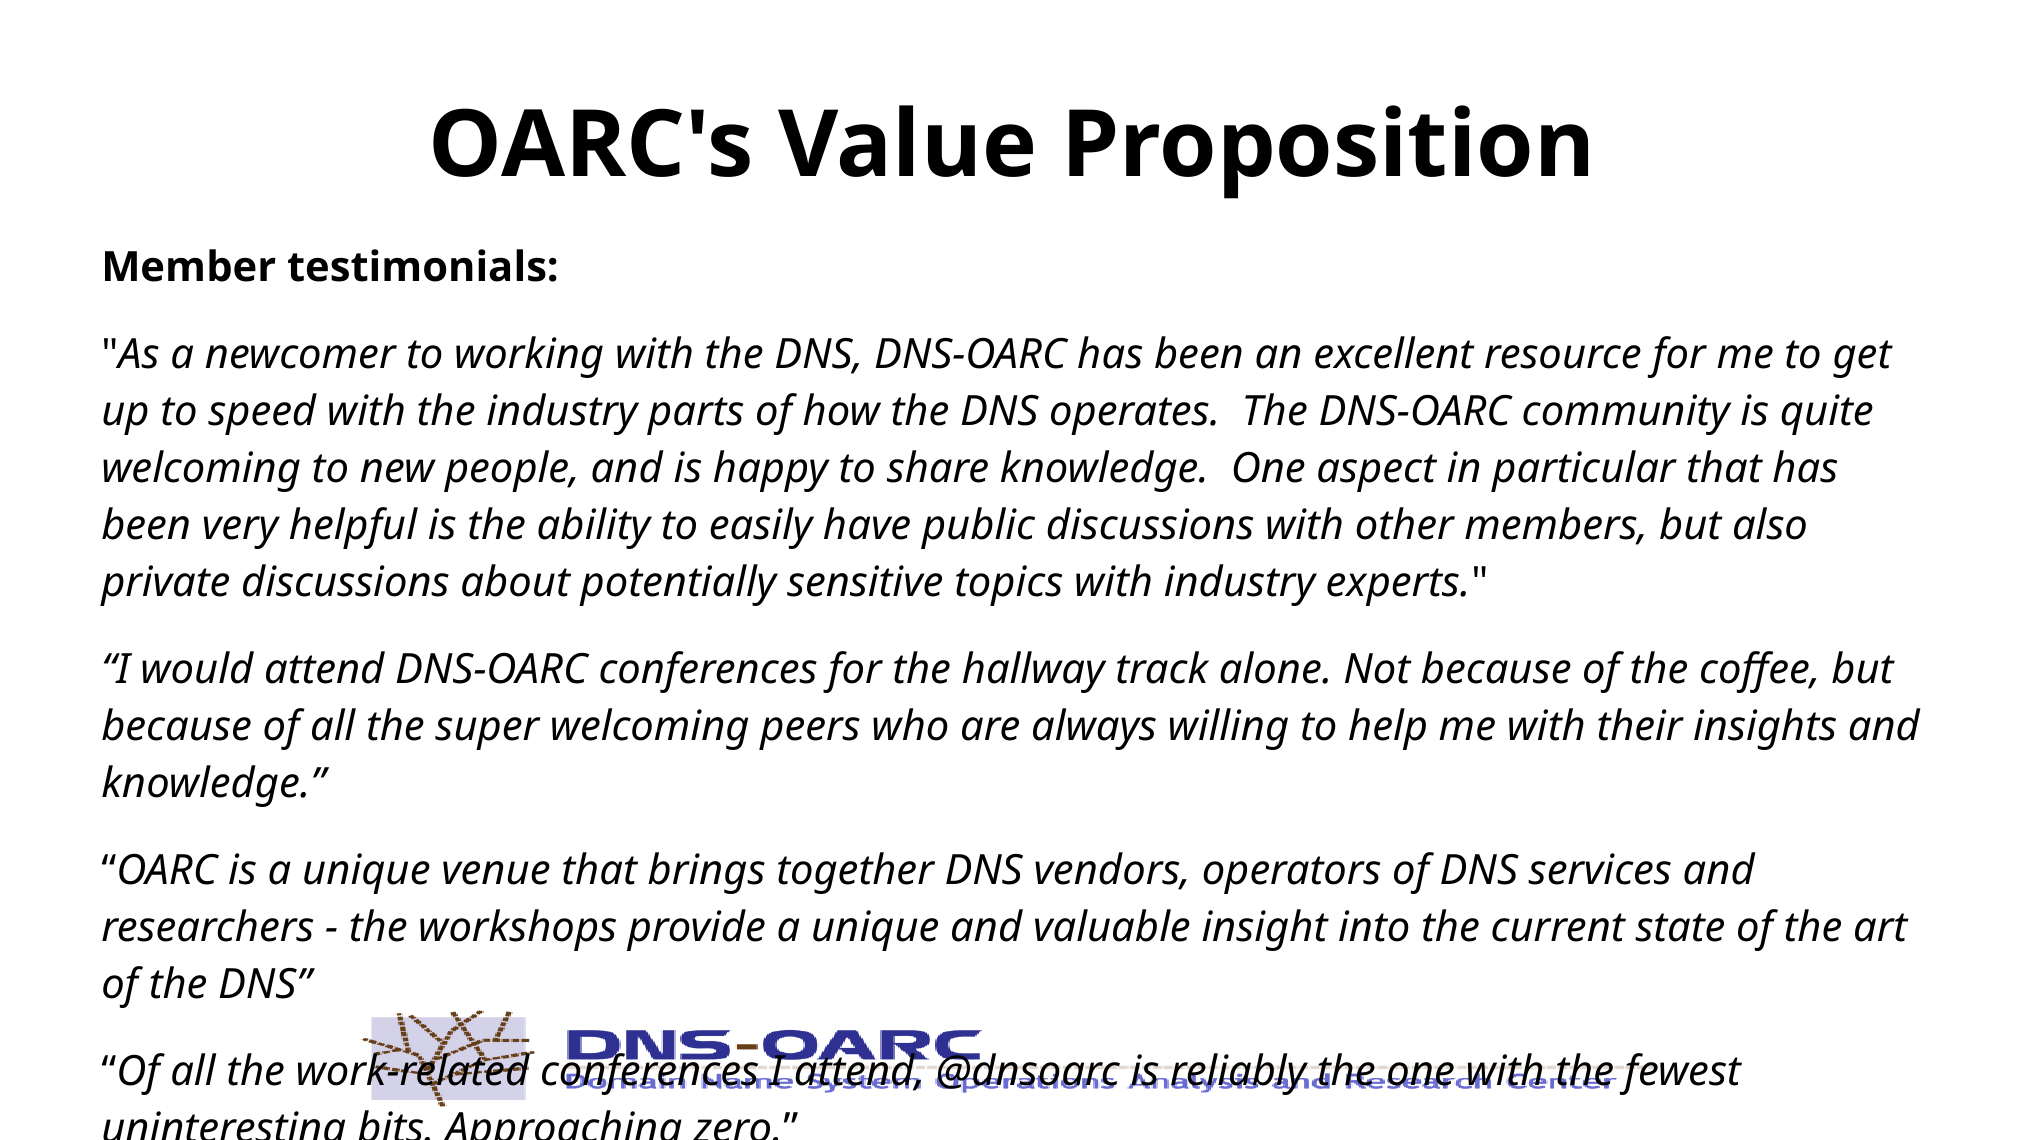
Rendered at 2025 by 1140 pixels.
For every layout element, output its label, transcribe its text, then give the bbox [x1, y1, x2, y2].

list Member testimonials: "As a newcomer to working with the DNS, DNS-OARC has been an excellent resource for me to get up to speed with the industry parts of how the DNS operates. The DNS-OARC community is quite welcoming to new people, and is happy to share knowledge. One aspect in particular that has been very helpful is the ability to easily have public discussions with other members, but also private discussions about potentially sensitive topics with industry experts." “I would attend DNS-OARC conferences for the hallway track alone. Not because of the coffee, but because of all the super welcoming peers who are always willing to help me with their insights and knowledge.” “OARC is a unique venue that brings together DNS vendors, operators of DNS services and researchers - the workshops provide a unique and valuable insight into the current state of the art of the DNS” “Of all the work-related conferences I attend, @dnsoarc is reliably the one with the fewest uninteresting bits. Approaching zero.” [101, 237, 1924, 899]
picture [1694, 1075, 1700, 1082]
picture [289, 1004, 1700, 1113]
title OARC's Value Proposition [101, 45, 1924, 236]
